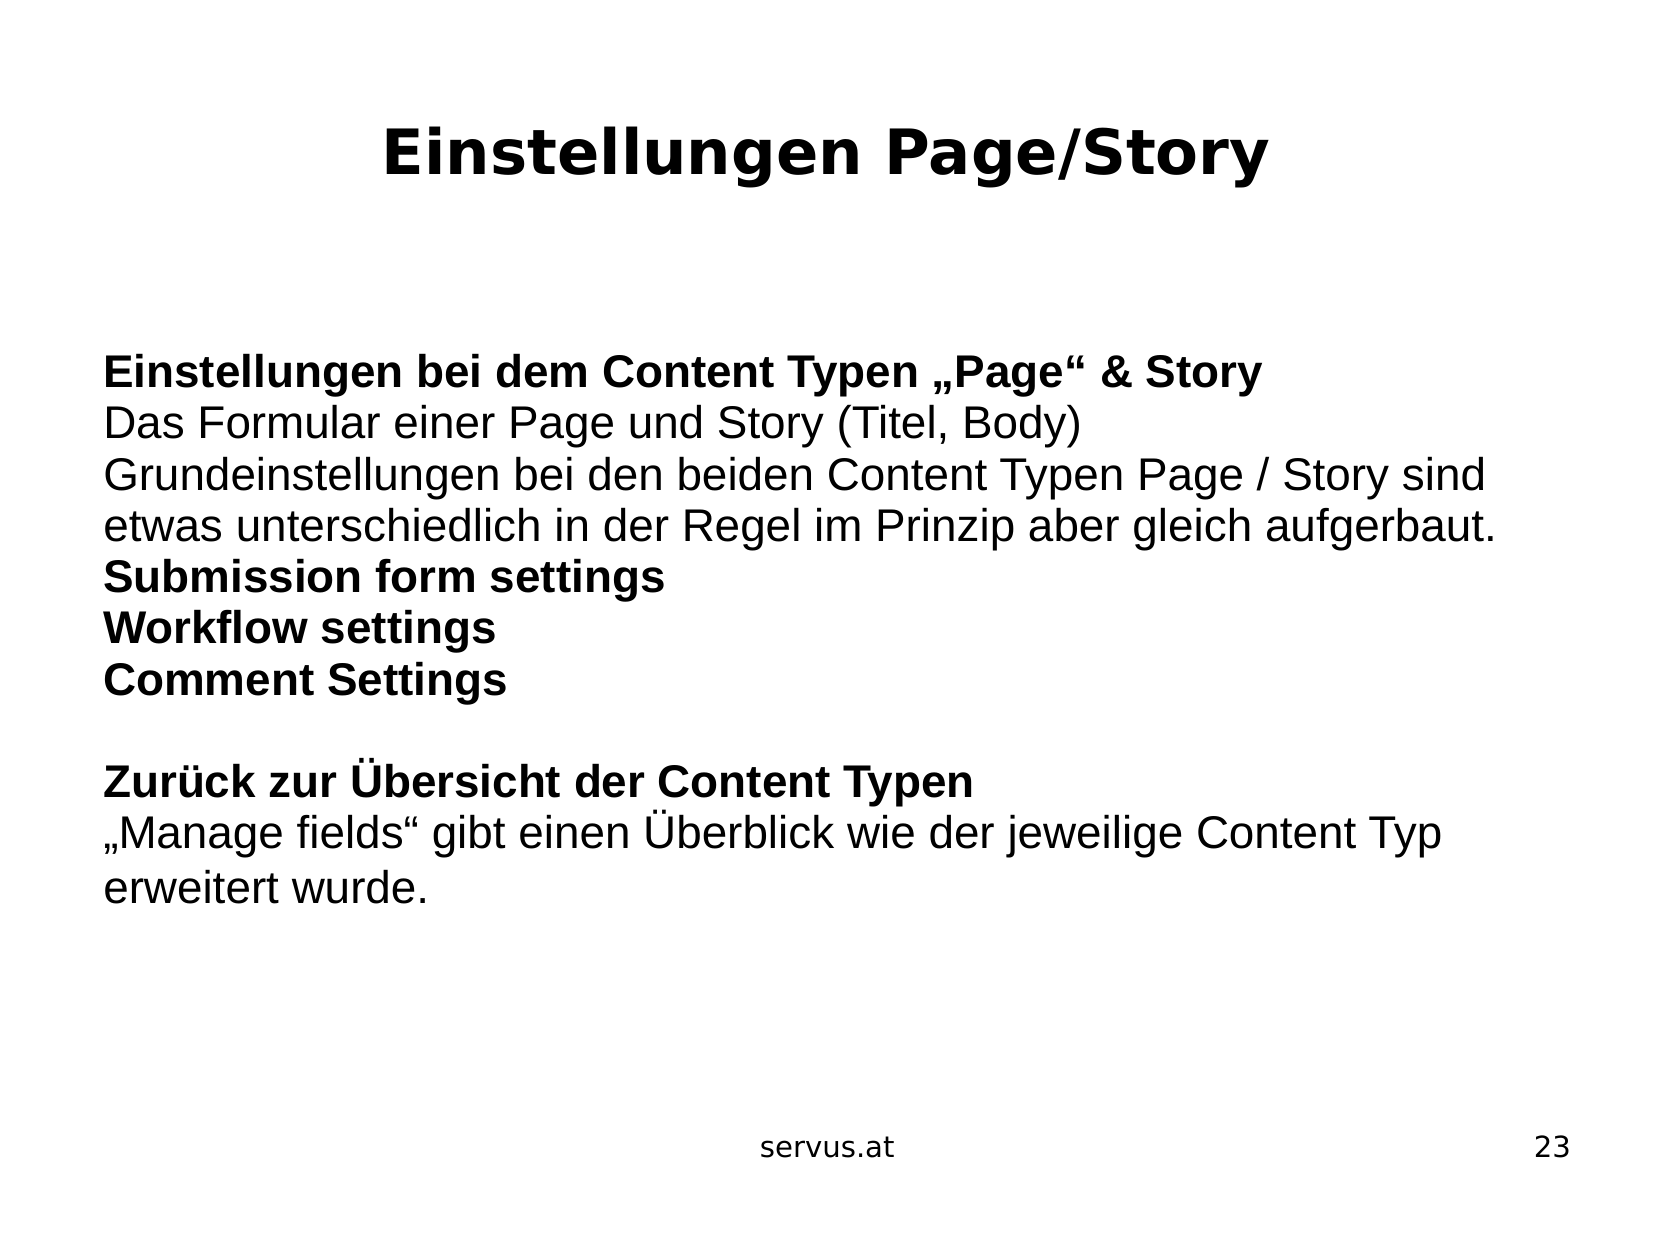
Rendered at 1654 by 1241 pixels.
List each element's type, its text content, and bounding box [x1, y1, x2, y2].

title Einstellungen Page/Story [82, 56, 1571, 250]
text_box Einstellungen bei dem Content Typen „Page“ & Story Das Formular einer Page und Story (Titel, Body) Grundeinstellungen bei den beiden Content Typen Page / Story sind etwas unterschiedlich in der Regel im Prinzip aber gleich aufgerbaut. Submission form settings Workflow settings Comment Settings Zurück zur Übersicht der Content Typen „Manage fields“ gibt einen Überblick wie der jeweilige Content Typ erweitert wurde. [88, 236, 1595, 1241]
